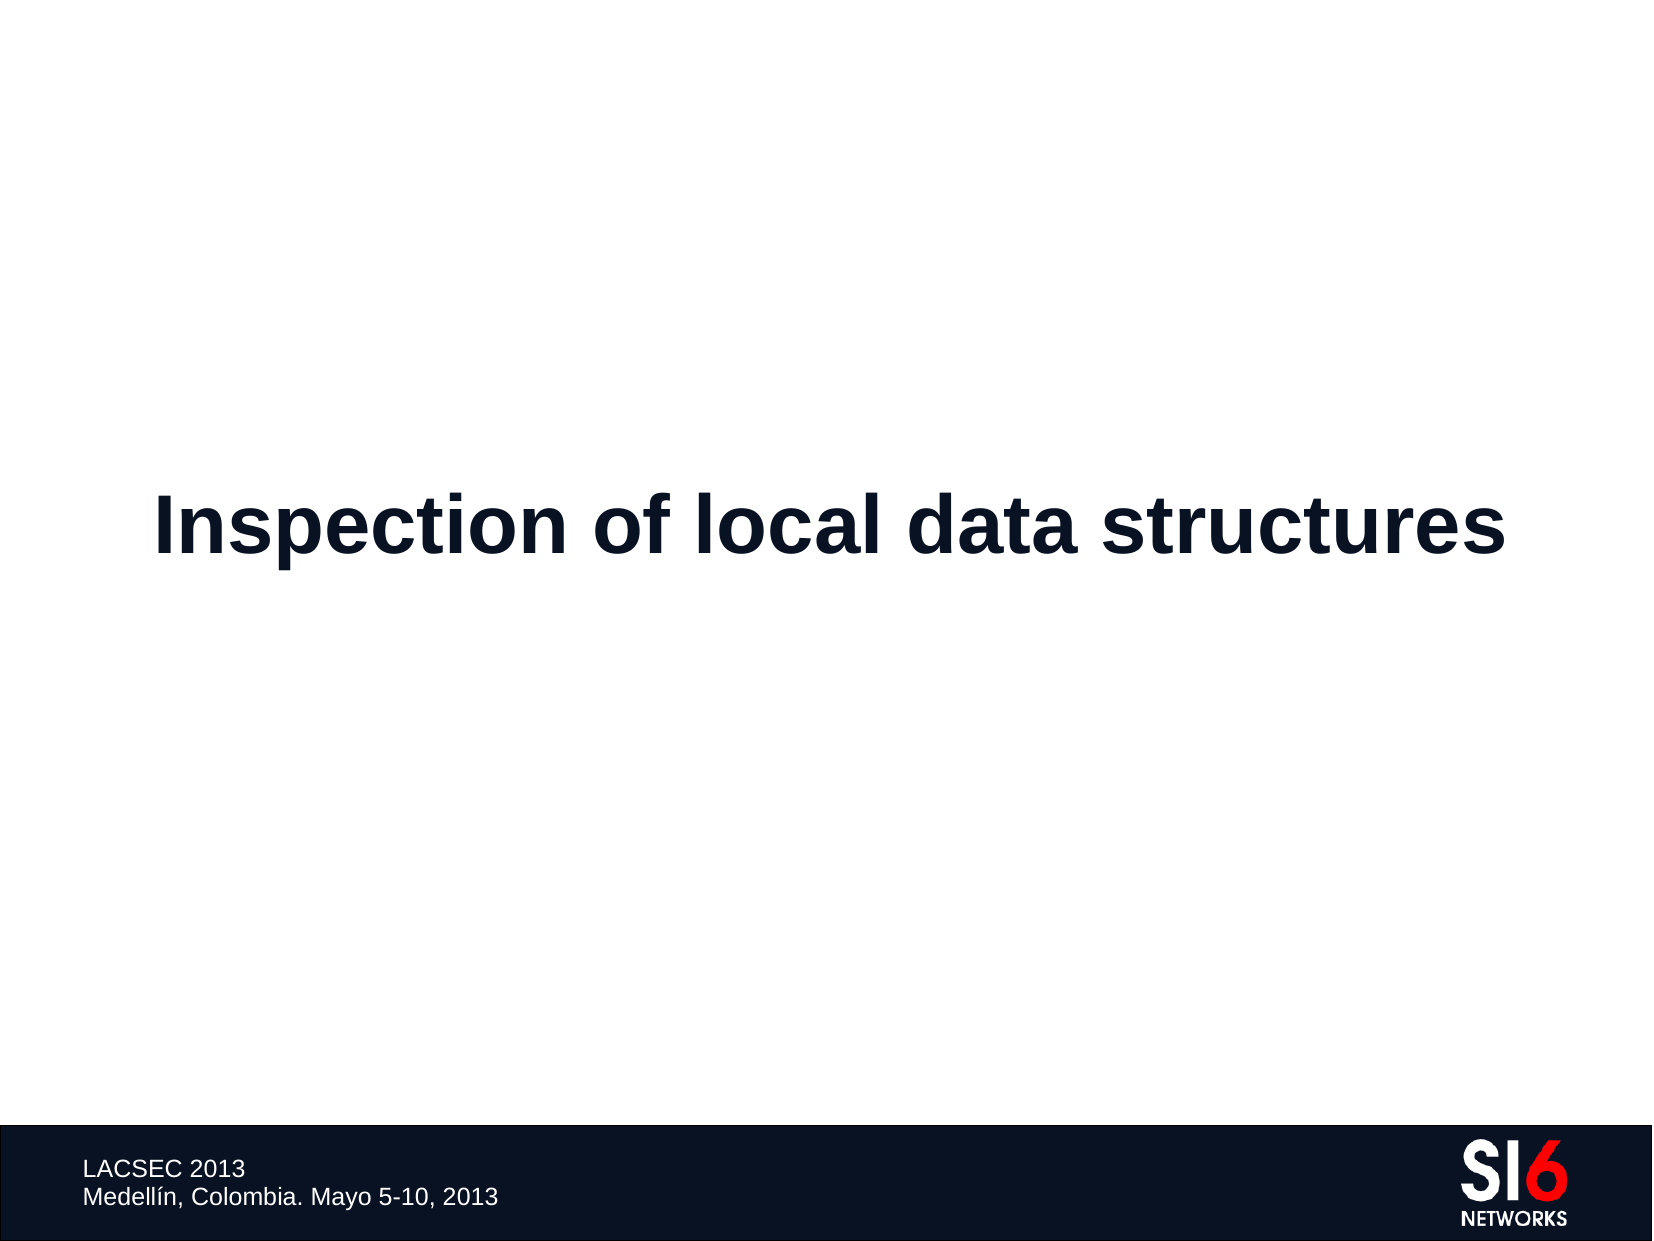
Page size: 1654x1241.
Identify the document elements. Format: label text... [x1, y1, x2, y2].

picture [1461, 1139, 1567, 1226]
title Inspection of local data structures [86, 468, 1576, 676]
